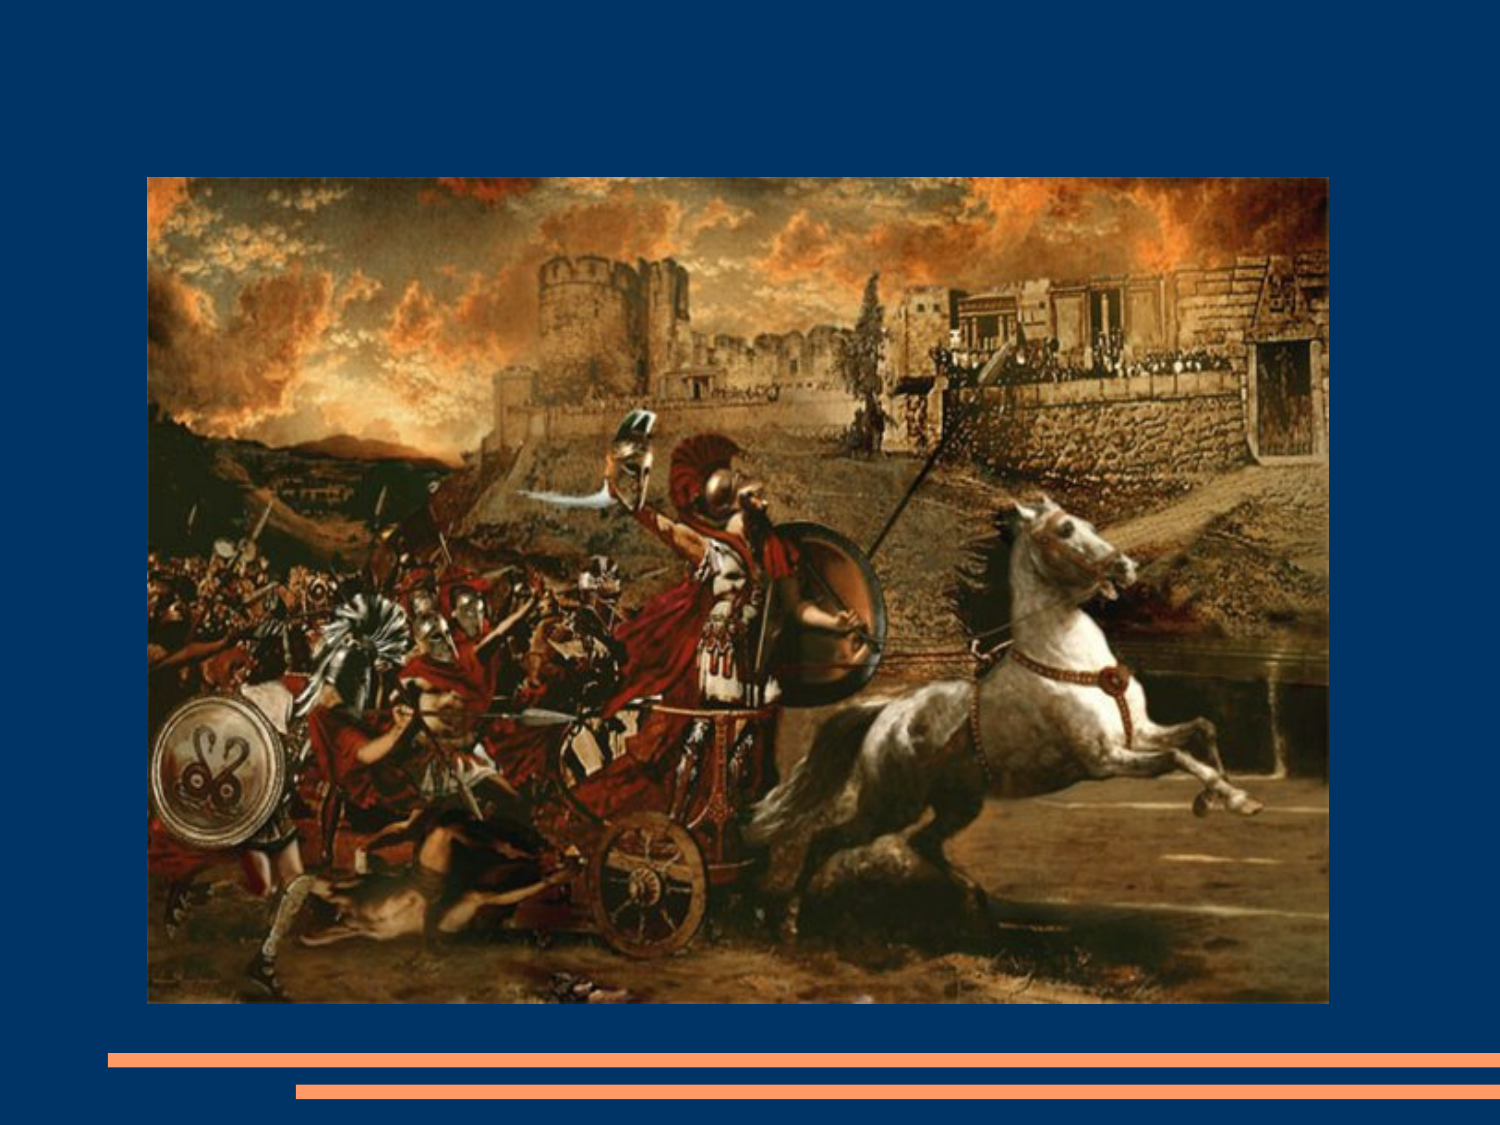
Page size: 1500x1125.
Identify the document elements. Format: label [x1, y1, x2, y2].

picture [147, 177, 1329, 1004]
